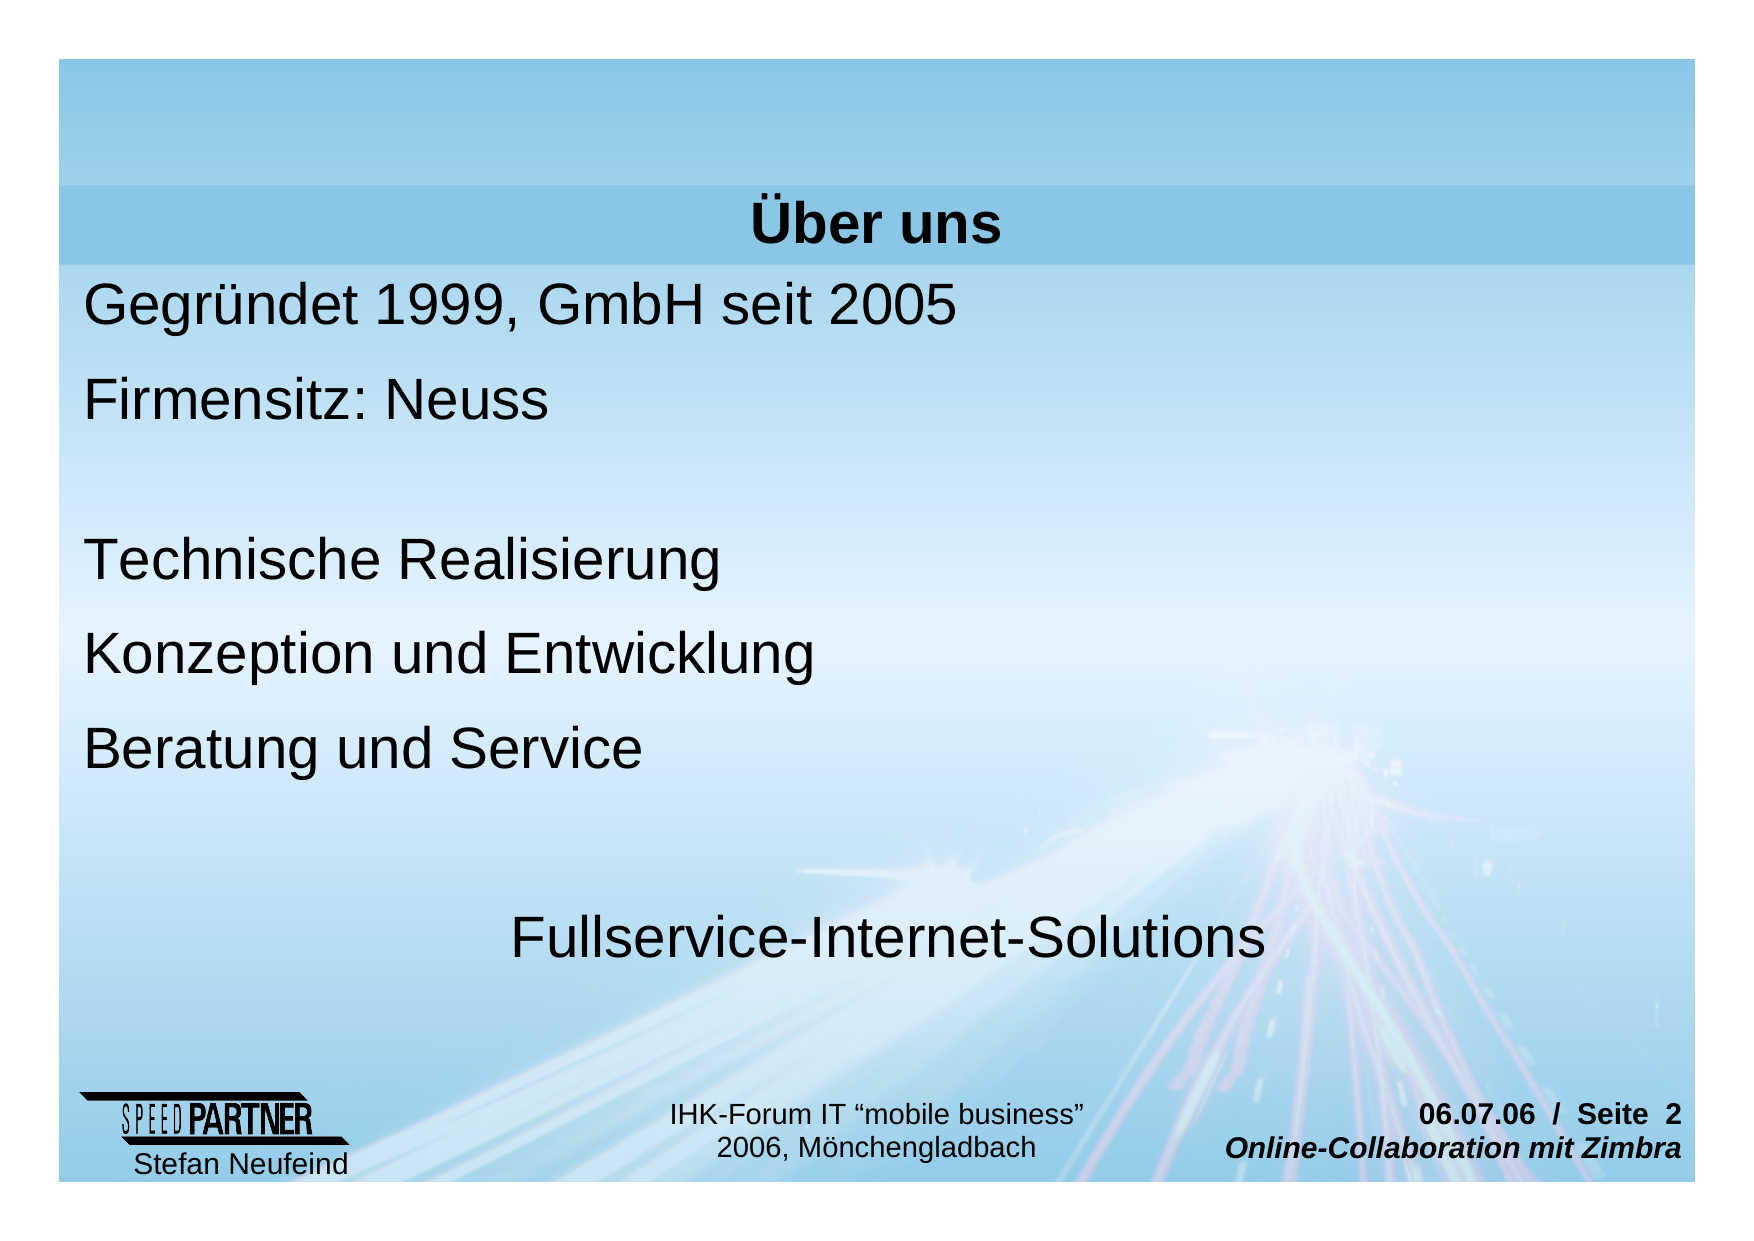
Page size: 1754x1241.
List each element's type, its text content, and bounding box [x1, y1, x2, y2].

picture [59, 265, 1695, 1182]
picture [59, 59, 1695, 185]
title Über uns [59, 190, 1695, 257]
list Gegründet 1999, GmbH seit 2005 Firmensitz: Neuss Technische Realisierung Konzeption und Entwicklung Beratung und Service Fullservice-Internet-Solutions [71, 272, 1695, 1055]
